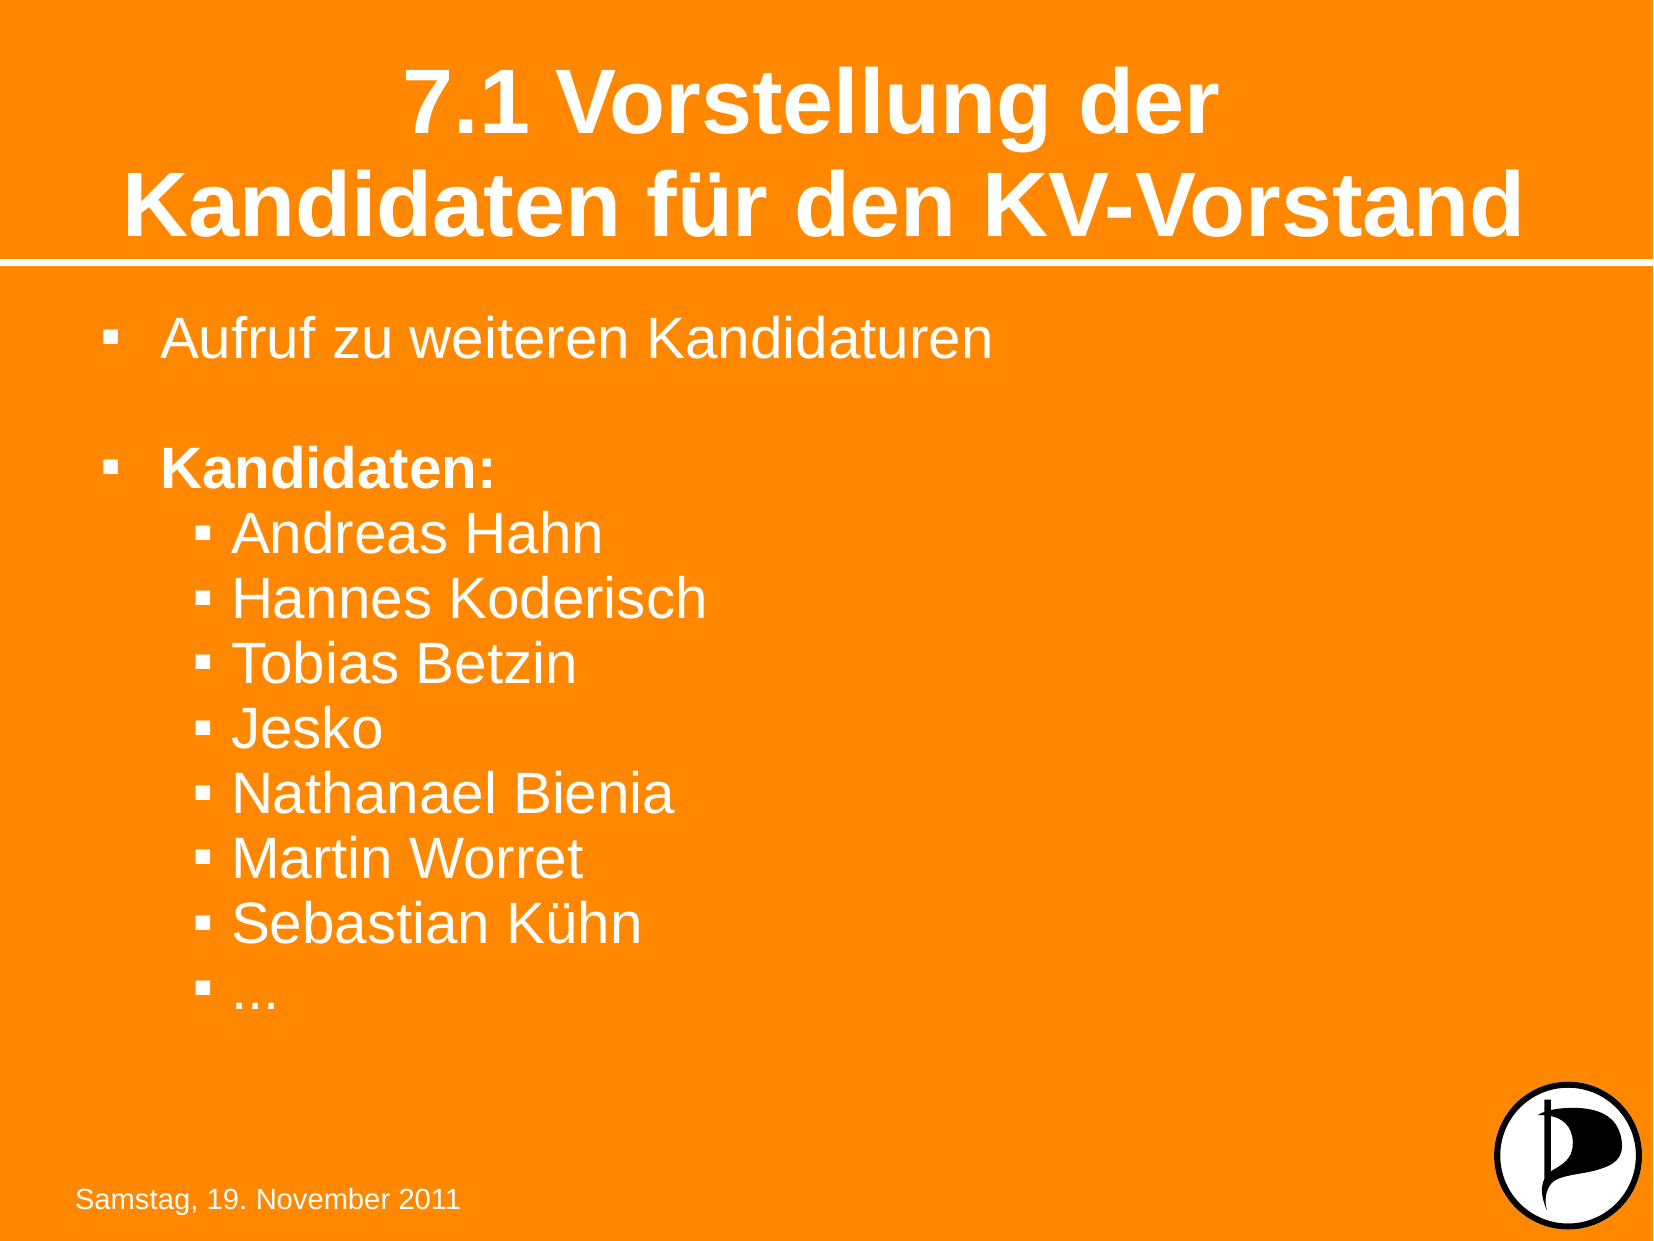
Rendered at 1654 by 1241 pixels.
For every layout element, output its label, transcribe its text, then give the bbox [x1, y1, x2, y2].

subtitle Aufruf zu weiteren Kandidaturen Kandidaten: Andreas Hahn Hannes Koderisch Tobias Betzin Jesko Nathanael Bienia Martin Worret Sebastian Kühn ... [75, 306, 1563, 1022]
title 7.1 Vorstellung der Kandidaten für den KV-Vorstand [37, 49, 1613, 257]
